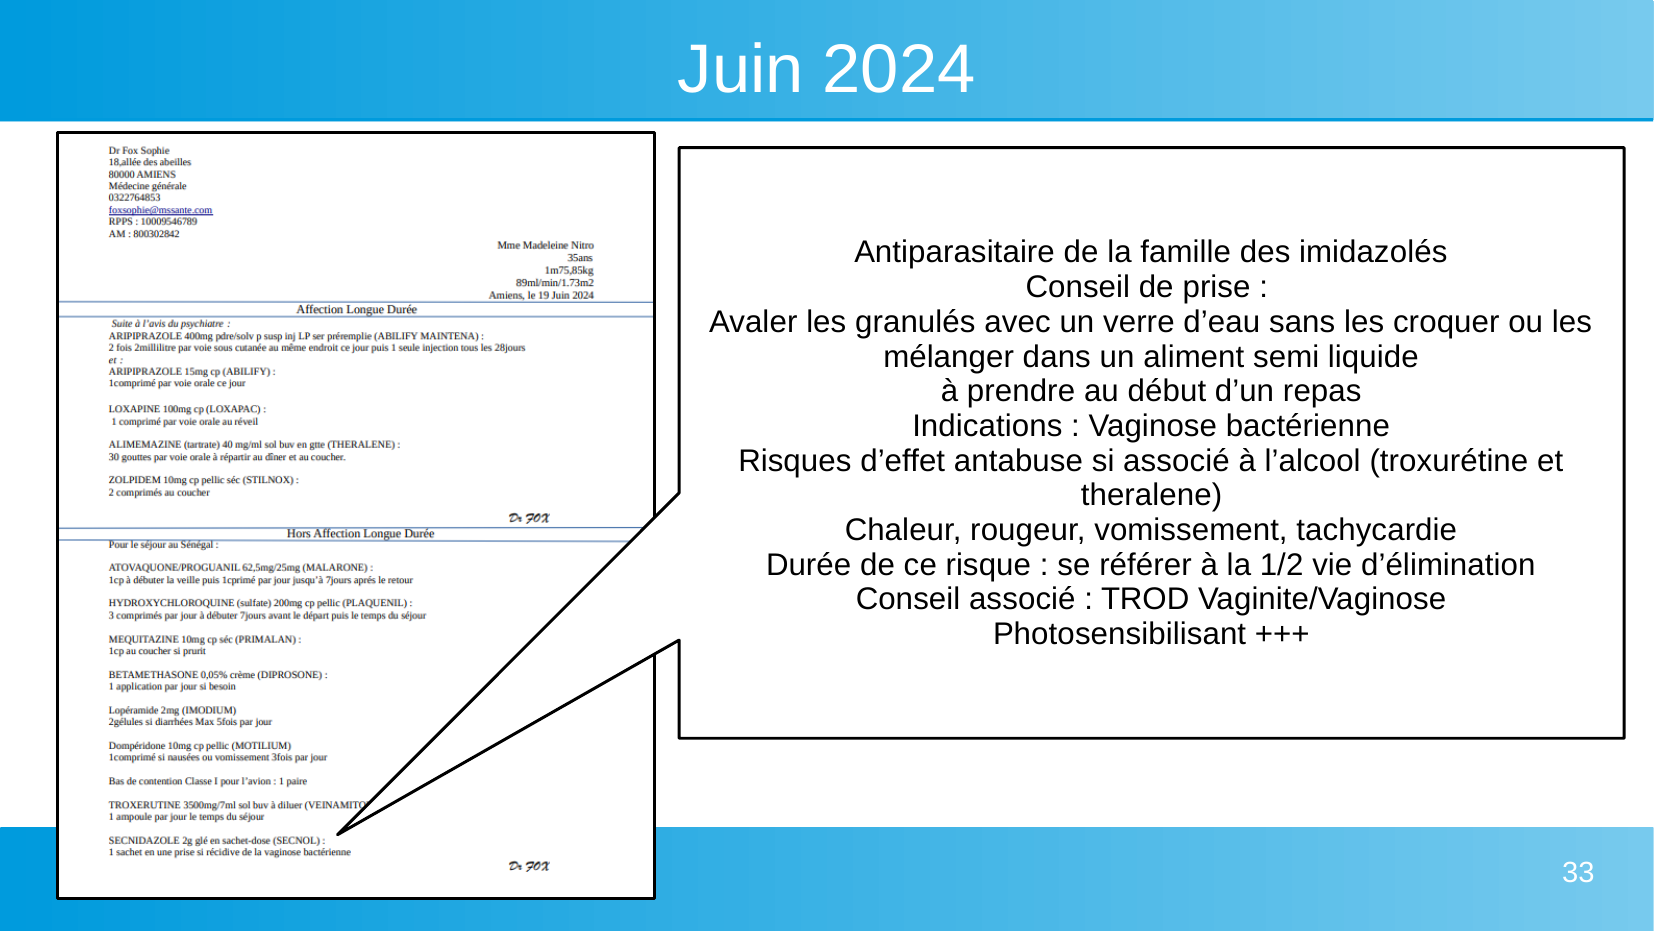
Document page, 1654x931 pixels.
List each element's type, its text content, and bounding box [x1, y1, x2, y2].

title Juin 2024 [59, 29, 1595, 108]
text_box Antiparasitaire de la famille des imidazolés Conseil de prise : Avaler les granulés avec un verre d’eau sans les croquer ou les mélanger dans un aliment semi liquide à prendre au début d’un repas Indications : Vaginose bactérienne Risques d’effet antabuse si associé à l’alcool (troxurétine et theralene) Chaleur, rougeur, vomissement, tachycardie Durée de ce risque : se référer à la 1/2 vie d’élimination Conseil associé : TROD Vaginite/Vaginose Photosensibilisant +++ [337, 147, 1625, 835]
picture [59, 133, 653, 897]
